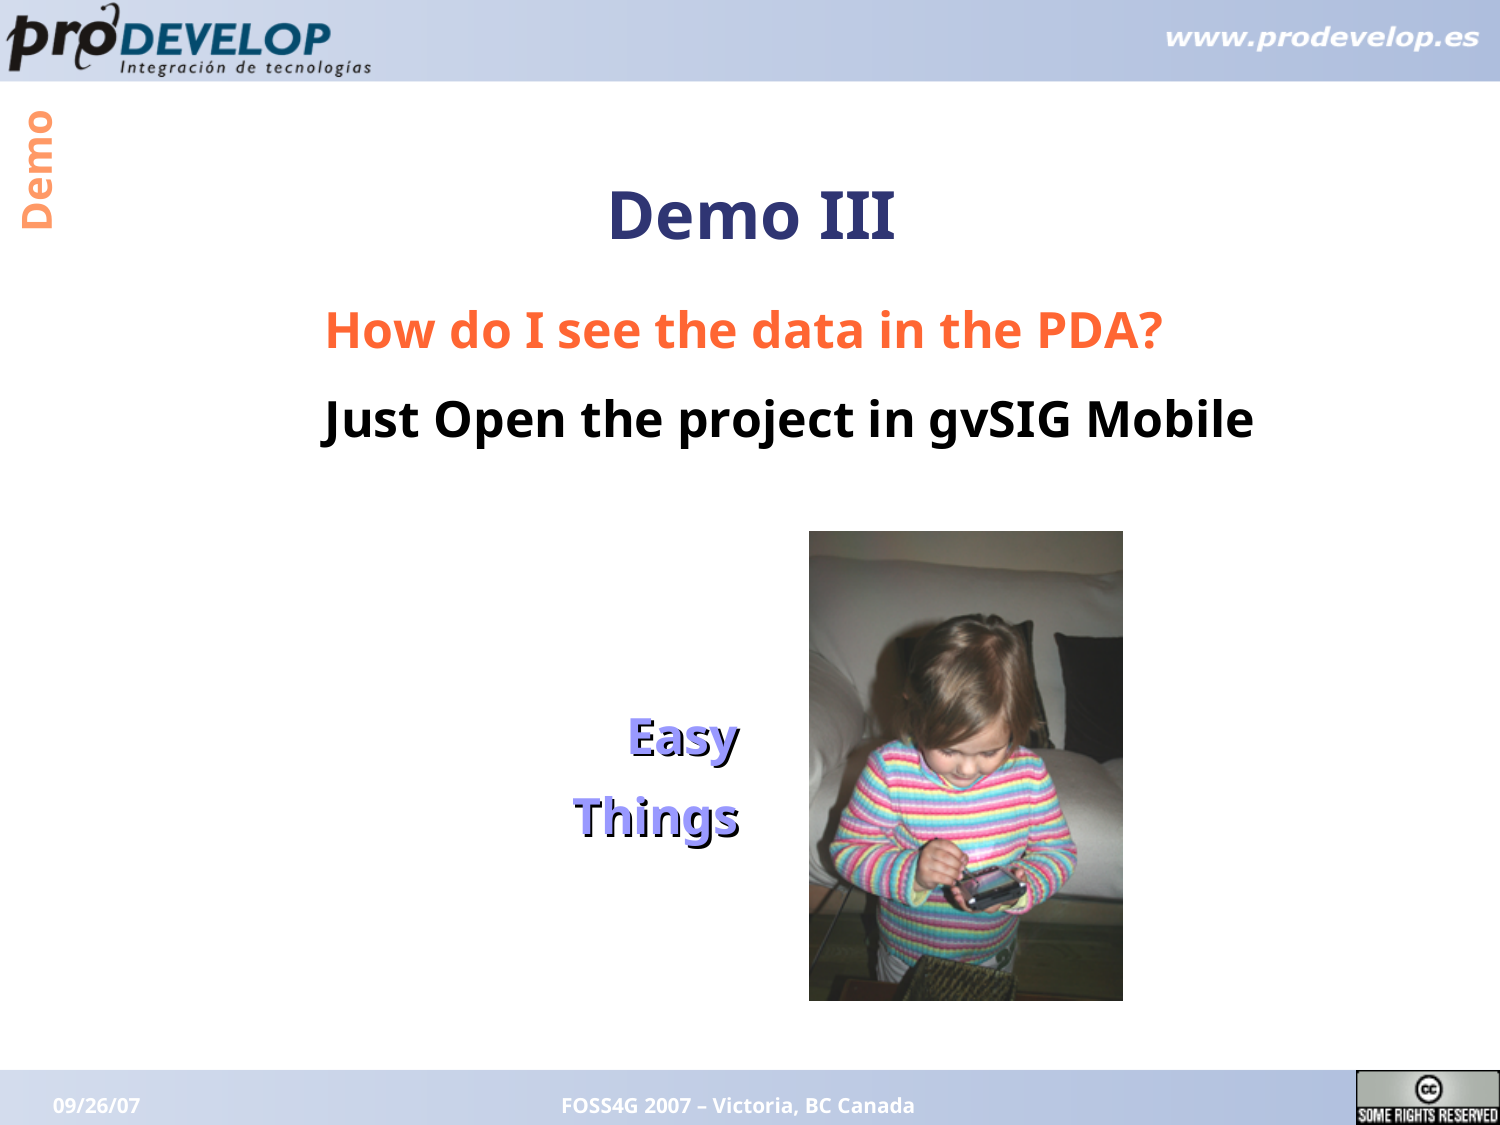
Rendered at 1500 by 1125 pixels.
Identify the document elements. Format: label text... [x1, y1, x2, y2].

title Demo [0, 76, 72, 266]
picture [0, 0, 1500, 1125]
list Just Open the project in gvSIG Mobile [324, 383, 1418, 443]
list Easy Things [442, 700, 739, 827]
title Demo III [76, 119, 1427, 308]
list How do I see the data in the PDA? [324, 295, 1211, 355]
